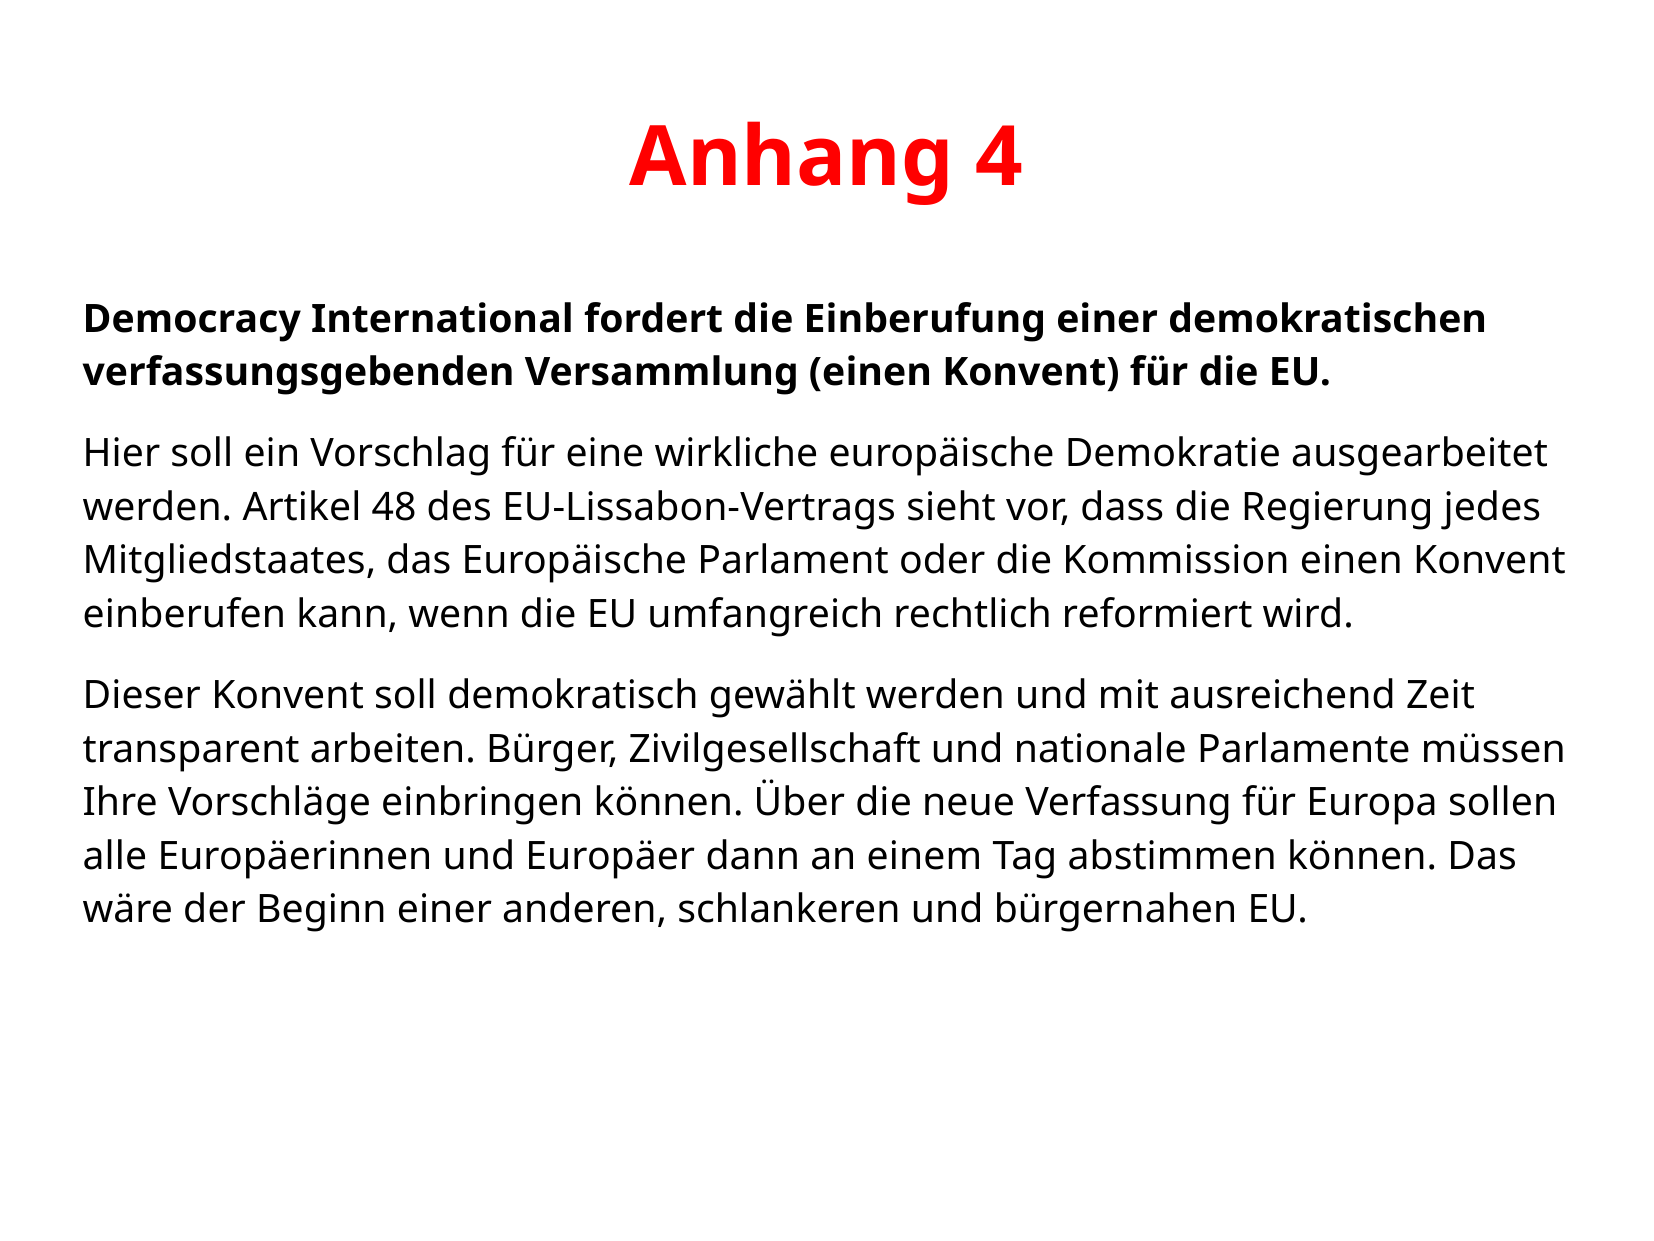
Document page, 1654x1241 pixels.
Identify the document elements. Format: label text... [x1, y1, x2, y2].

title Anhang 4 [82, 49, 1571, 257]
list Democracy International fordert die Einberufung einer demokratischen verfassungsgebenden Versammlung (einen Konvent) für die EU. Hier soll ein Vorschlag für eine wirkliche europäische Demokratie ausgearbeitet werden. Artikel 48 des EU-Lissabon-Vertrags sieht vor, dass die Regierung jedes Mitgliedstaates, das Europäische Parlament oder die Kommission einen Konvent einberufen kann, wenn die EU umfangreich rechtlich reformiert wird. Dieser Konvent soll demokratisch gewählt werden und mit ausreichend Zeit transparent arbeiten. Bürger, Zivilgesellschaft und nationale Parlamente müssen Ihre Vorschläge einbringen können. Über die neue Verfassung für Europa sollen alle Europäerinnen und Europäer dann an einem Tag abstimmen können. Das wäre der Beginn einer anderen, schlankeren und bürgernahen EU. [82, 290, 1571, 1010]
